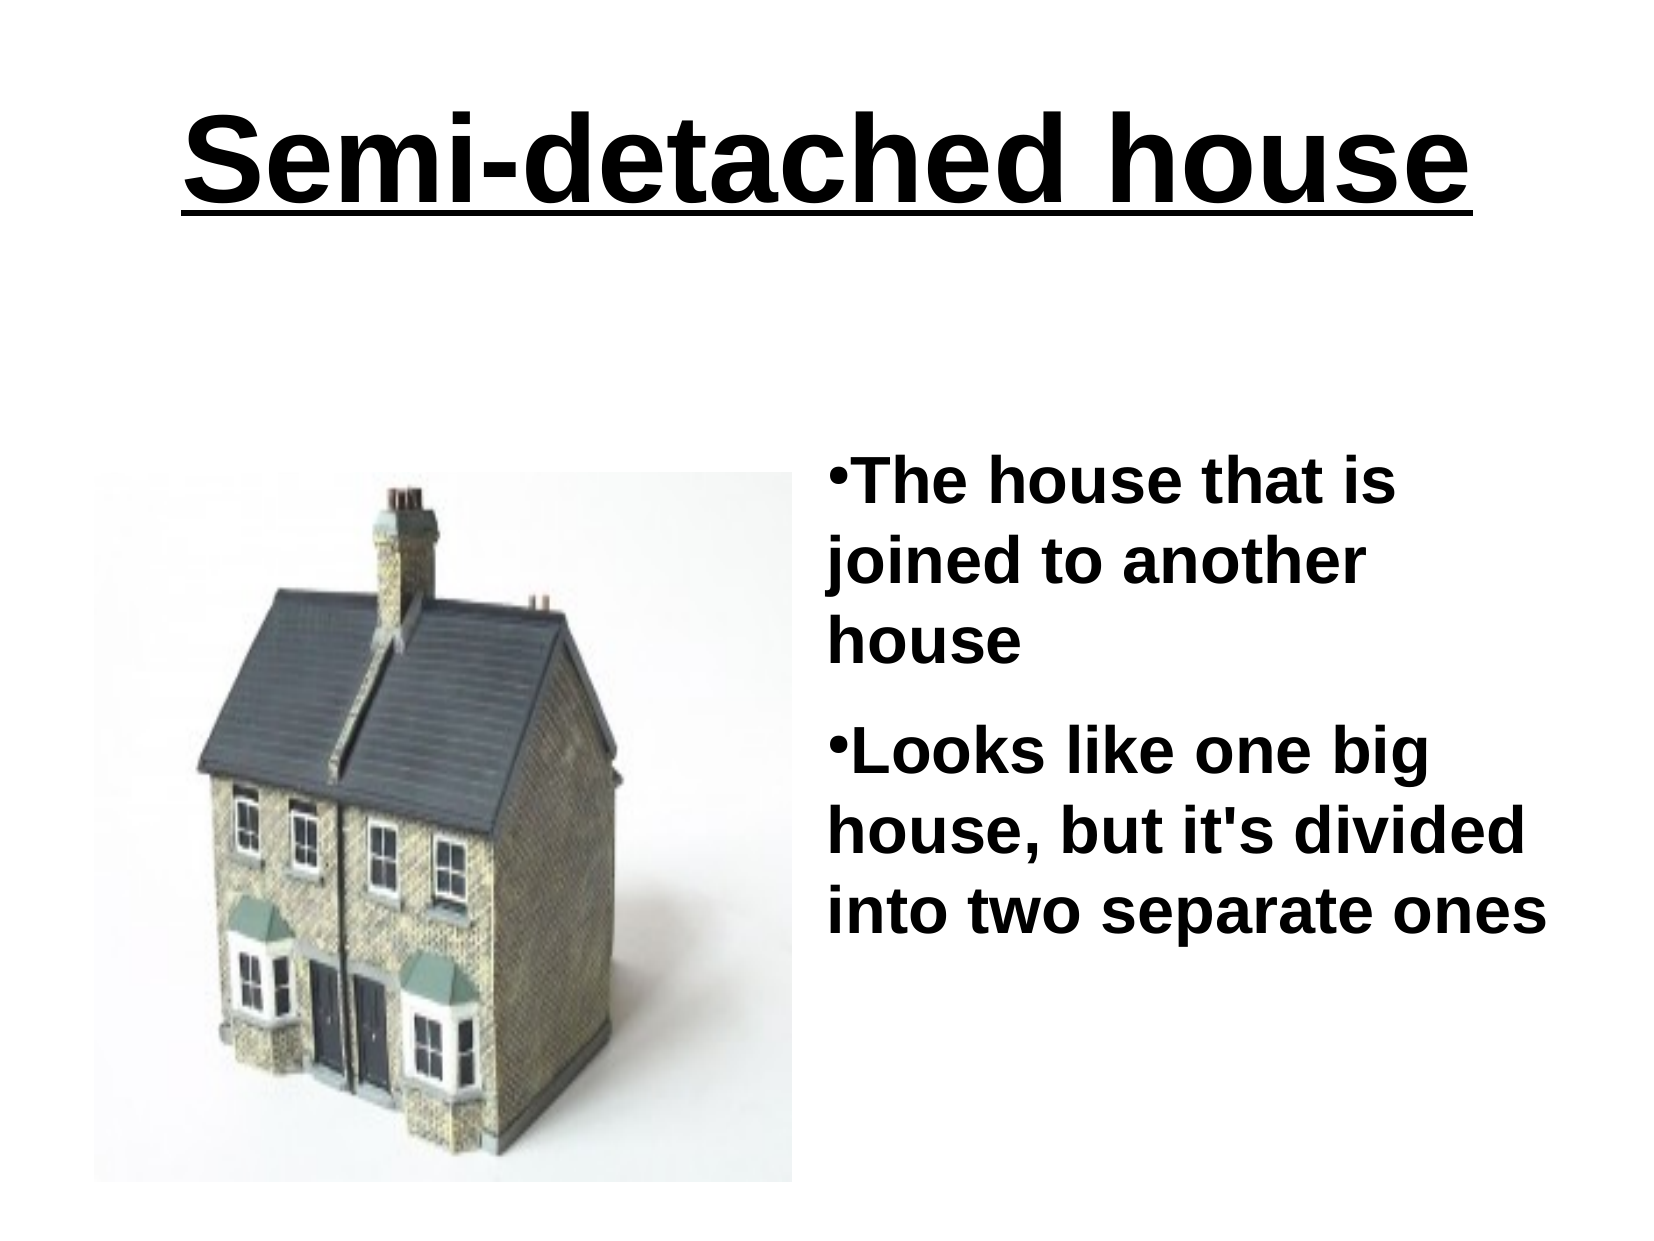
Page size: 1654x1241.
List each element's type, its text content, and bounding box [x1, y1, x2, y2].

title Semi-detached house [82, 49, 1571, 257]
picture [94, 472, 792, 1182]
list The house that is joined to another house Looks like one big house, but it's divided into two separate ones [826, 437, 1559, 1241]
